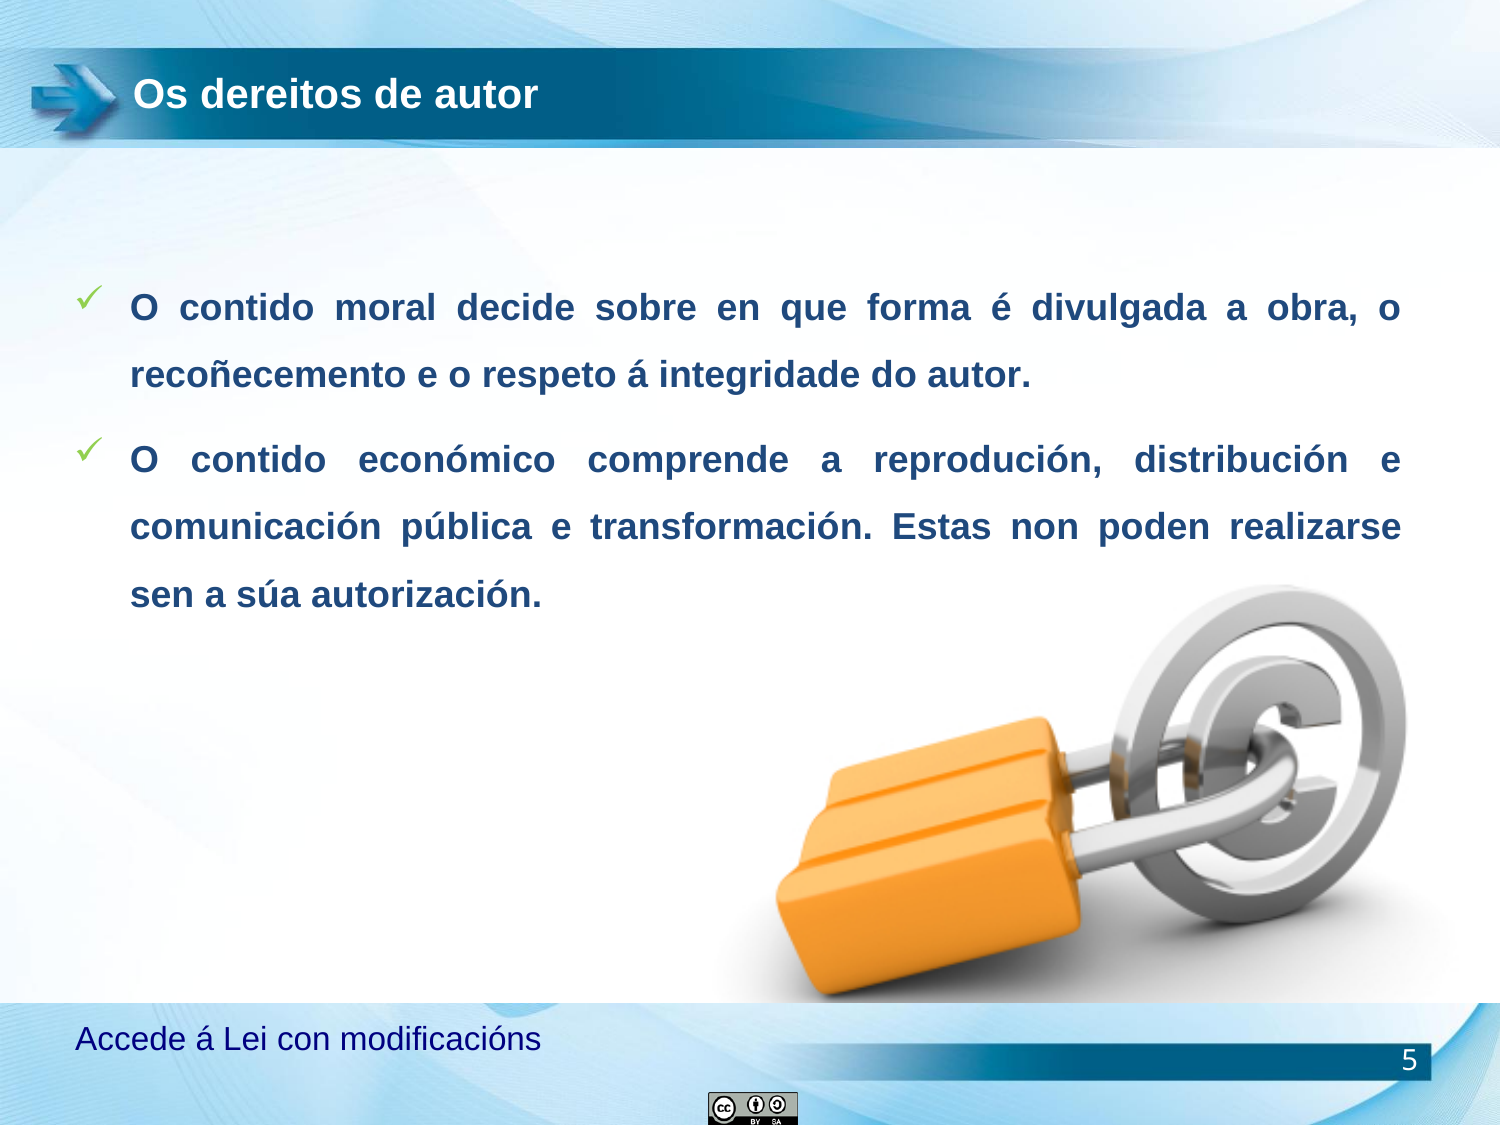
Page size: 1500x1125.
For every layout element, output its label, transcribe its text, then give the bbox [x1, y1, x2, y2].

text_box Accede á Lei con modificacións [60, 1009, 558, 1065]
text_box O contido moral decide sobre en que forma é divulgada a obra, o recoñecemento e o respeto á integridade do autor. O contido económico comprende a reprodución, distribución e comunicación pública e transformación. Estas non poden realizarse sen a súa autorización. [58, 252, 1418, 623]
picture [0, 0, 1500, 1125]
text_box Os dereitos de autor [118, 59, 554, 124]
text_box <número> [1082, 1031, 1433, 1092]
